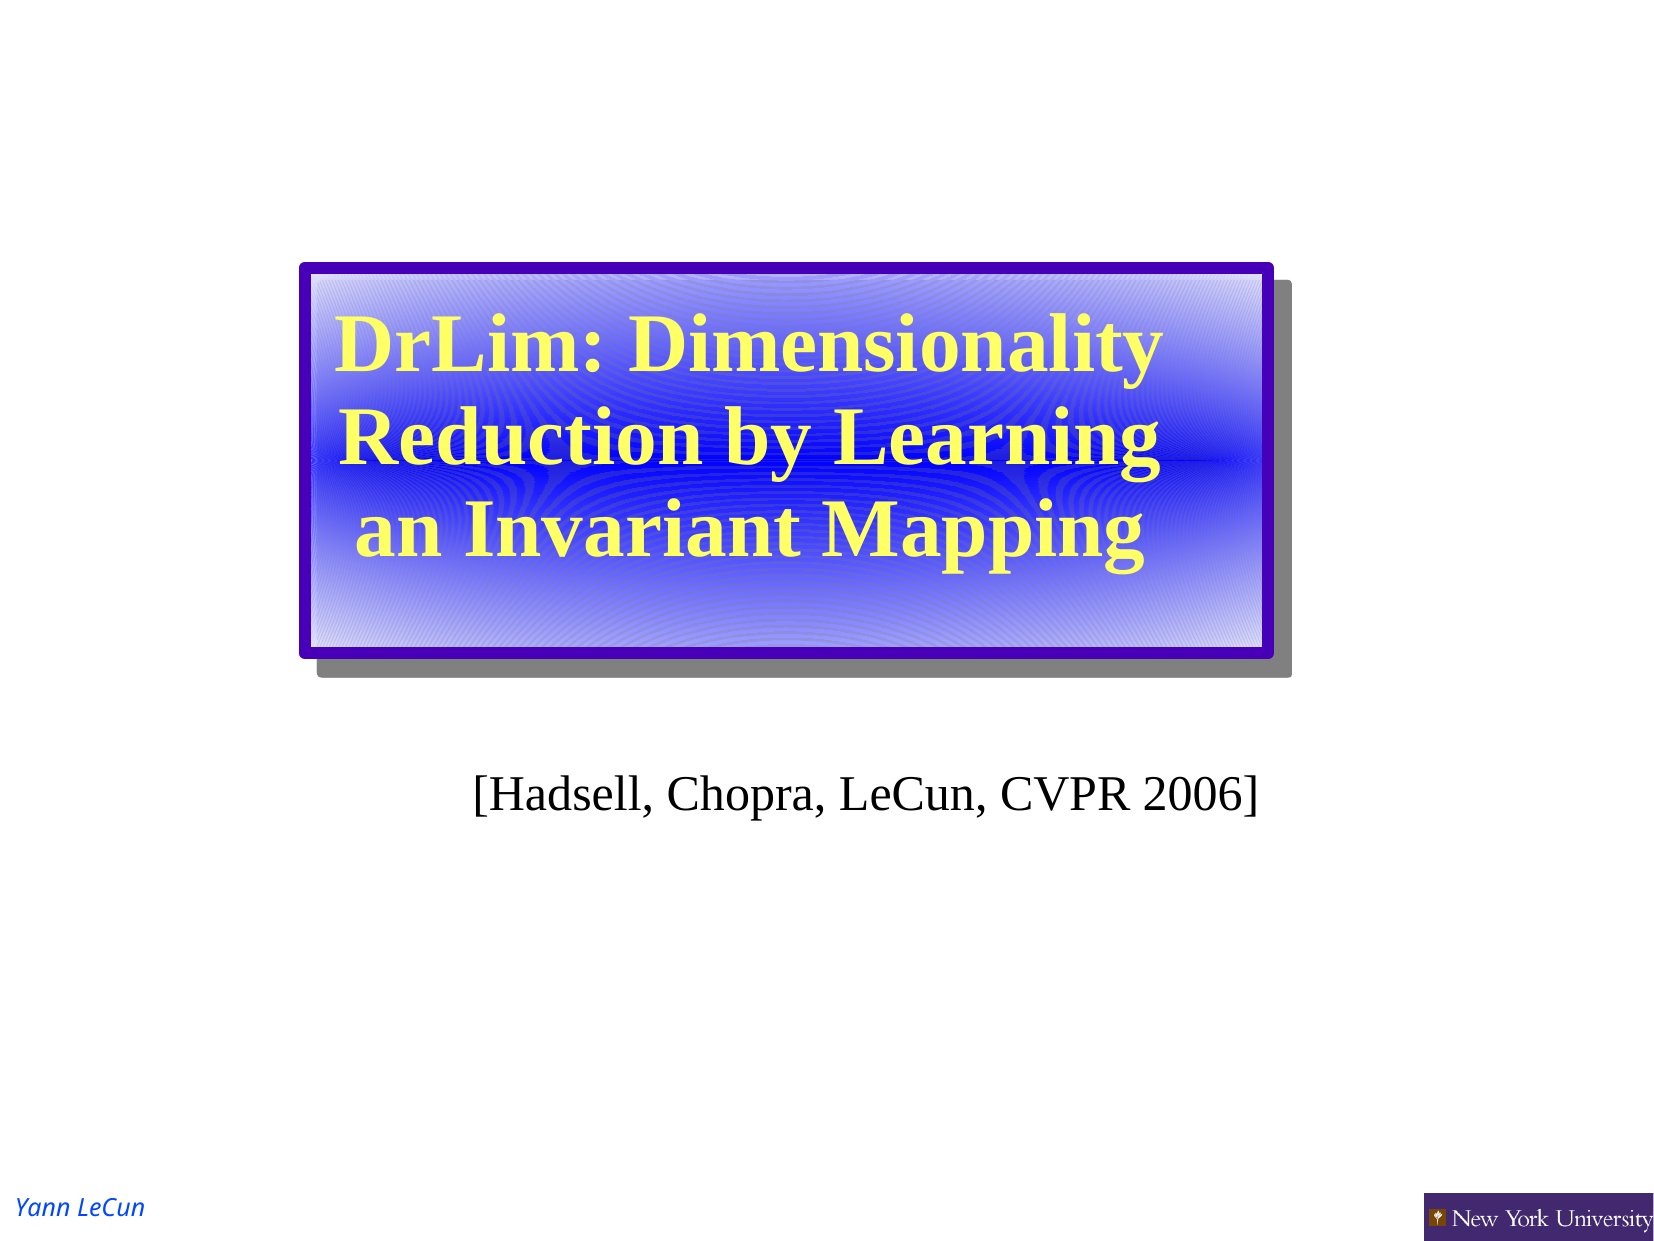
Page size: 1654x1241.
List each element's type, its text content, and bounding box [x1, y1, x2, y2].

picture [1424, 1193, 1654, 1241]
text_box DrLim: Dimensionality Reduction by Learning an Invariant Mapping [304, 267, 1268, 654]
text_box [Hadsell, Chopra, LeCun, CVPR 2006] [472, 766, 1260, 827]
